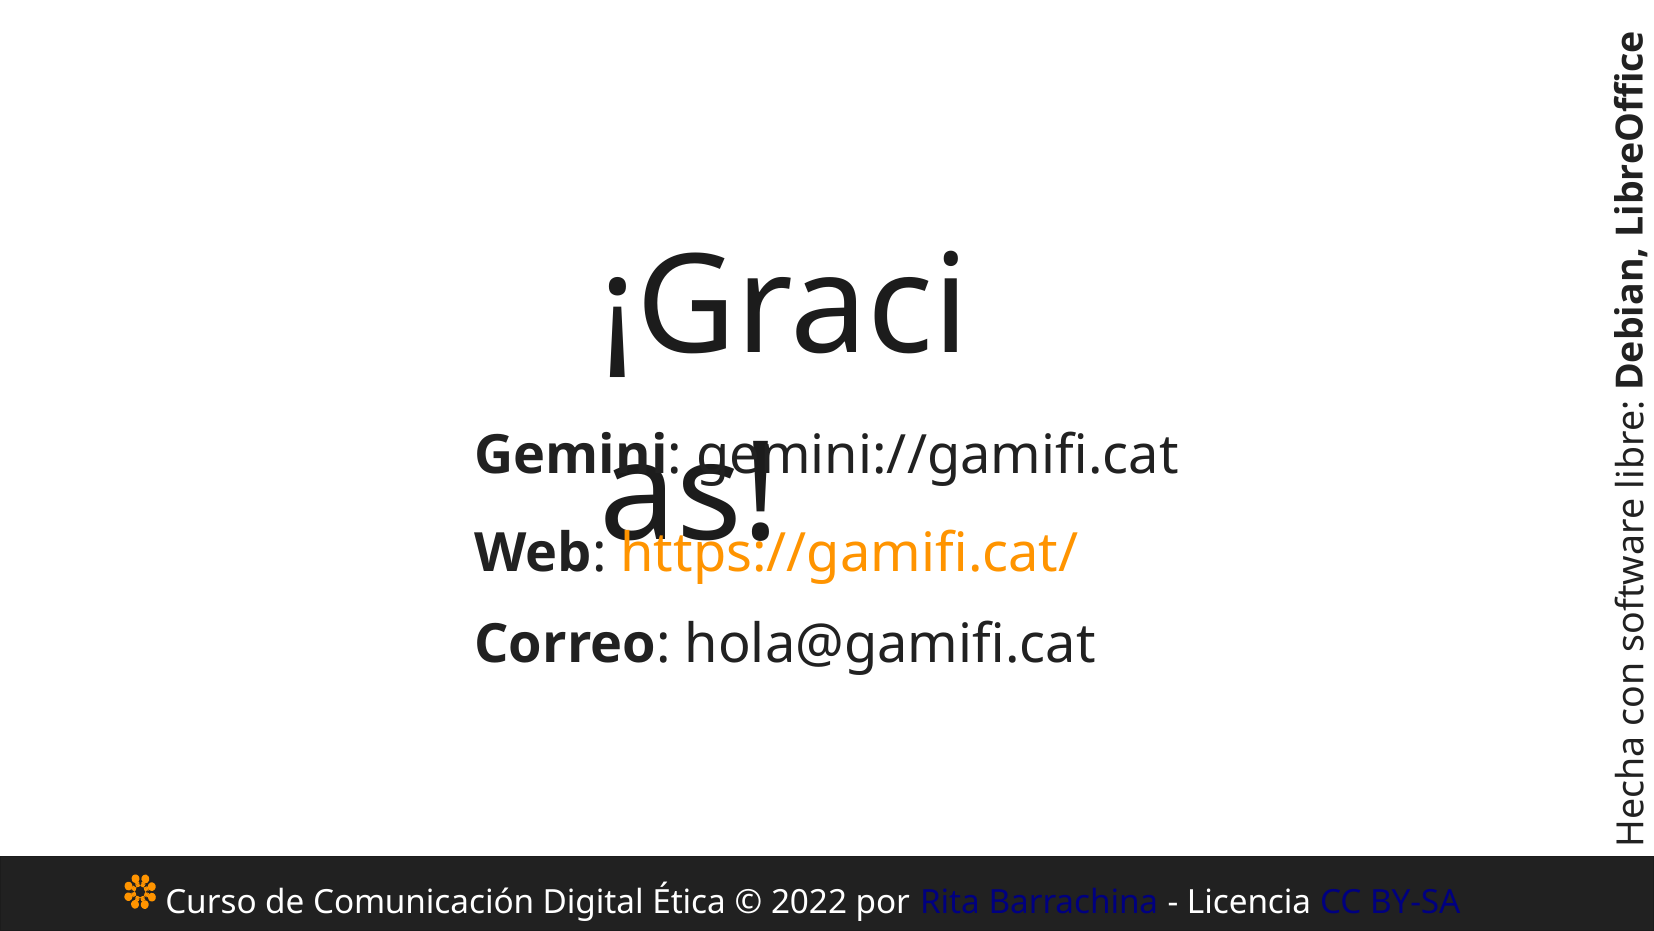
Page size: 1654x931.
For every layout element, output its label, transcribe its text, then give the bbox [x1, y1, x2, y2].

text_box Gemini: gemini://gamifi.cat Web: https://gamifi.cat/ Correo: hola@gamifi.cat [459, 408, 1215, 628]
picture [124, 873, 150, 910]
text_box ¡Gracias! [584, 198, 1022, 378]
text_box Hecha con software libre: Debian, LibreOffice [1594, 0, 1650, 863]
text_box Curso de Comunicación Digital Ética © 2022 por Rita Barrachina - Licencia CC BY-SA [150, 870, 1540, 919]
text_box [0, 856, 1654, 931]
